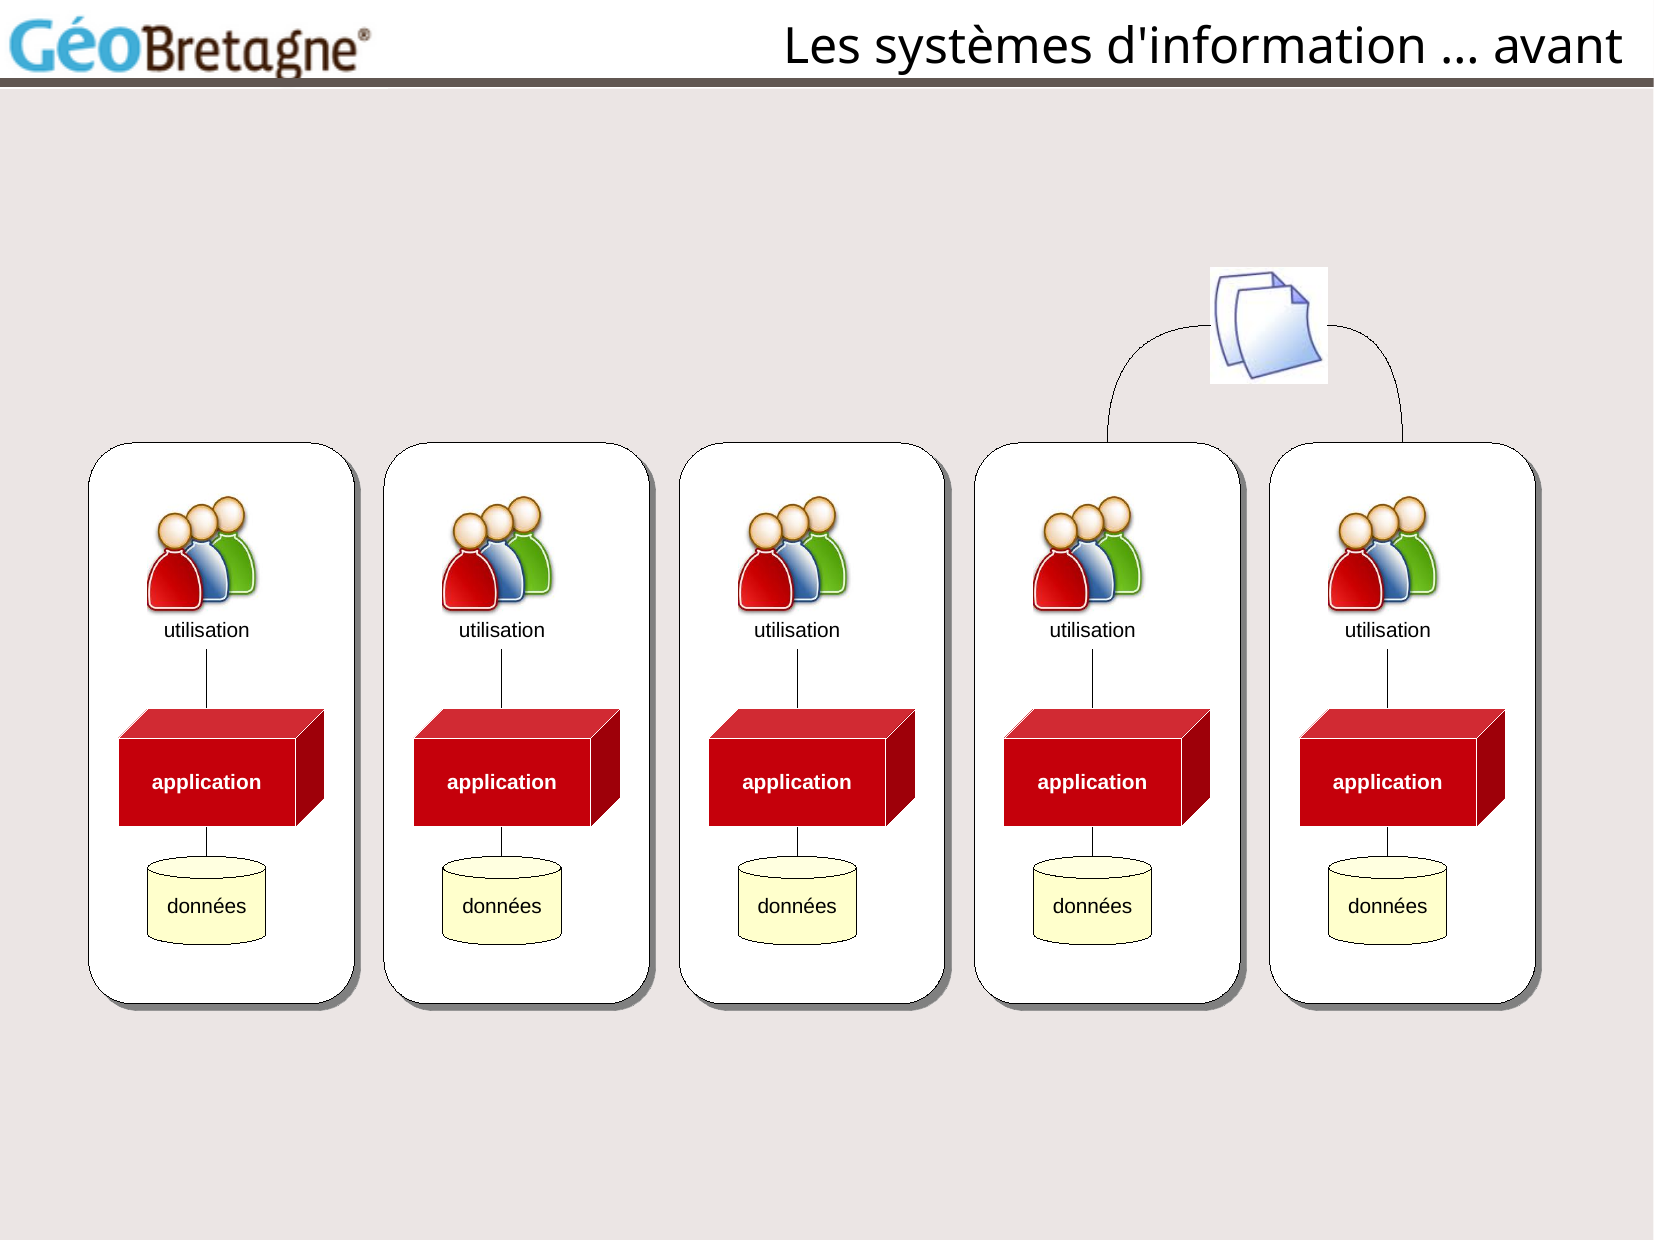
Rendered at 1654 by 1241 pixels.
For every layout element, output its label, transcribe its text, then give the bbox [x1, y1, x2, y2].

picture [0, 0, 383, 78]
text_box [383, 442, 650, 1004]
text_box données [1033, 869, 1152, 945]
text_box [679, 442, 945, 1004]
text_box application [1003, 739, 1181, 827]
text_box [88, 442, 355, 1004]
text_box données [442, 868, 562, 945]
text_box application [708, 739, 885, 827]
text_box données [1328, 868, 1447, 945]
picture [1328, 472, 1447, 650]
picture [738, 472, 857, 650]
picture [1210, 267, 1328, 384]
text_box données [738, 868, 857, 945]
text_box application [413, 739, 590, 827]
picture [442, 472, 562, 650]
picture [147, 472, 266, 650]
text_box [1269, 442, 1536, 1004]
text_box [974, 442, 1241, 1004]
title Les systèmes d'information … avant [383, 0, 1625, 89]
text_box données [147, 869, 266, 945]
text_box application [118, 739, 295, 827]
picture [1033, 472, 1152, 650]
text_box application [1299, 739, 1476, 827]
